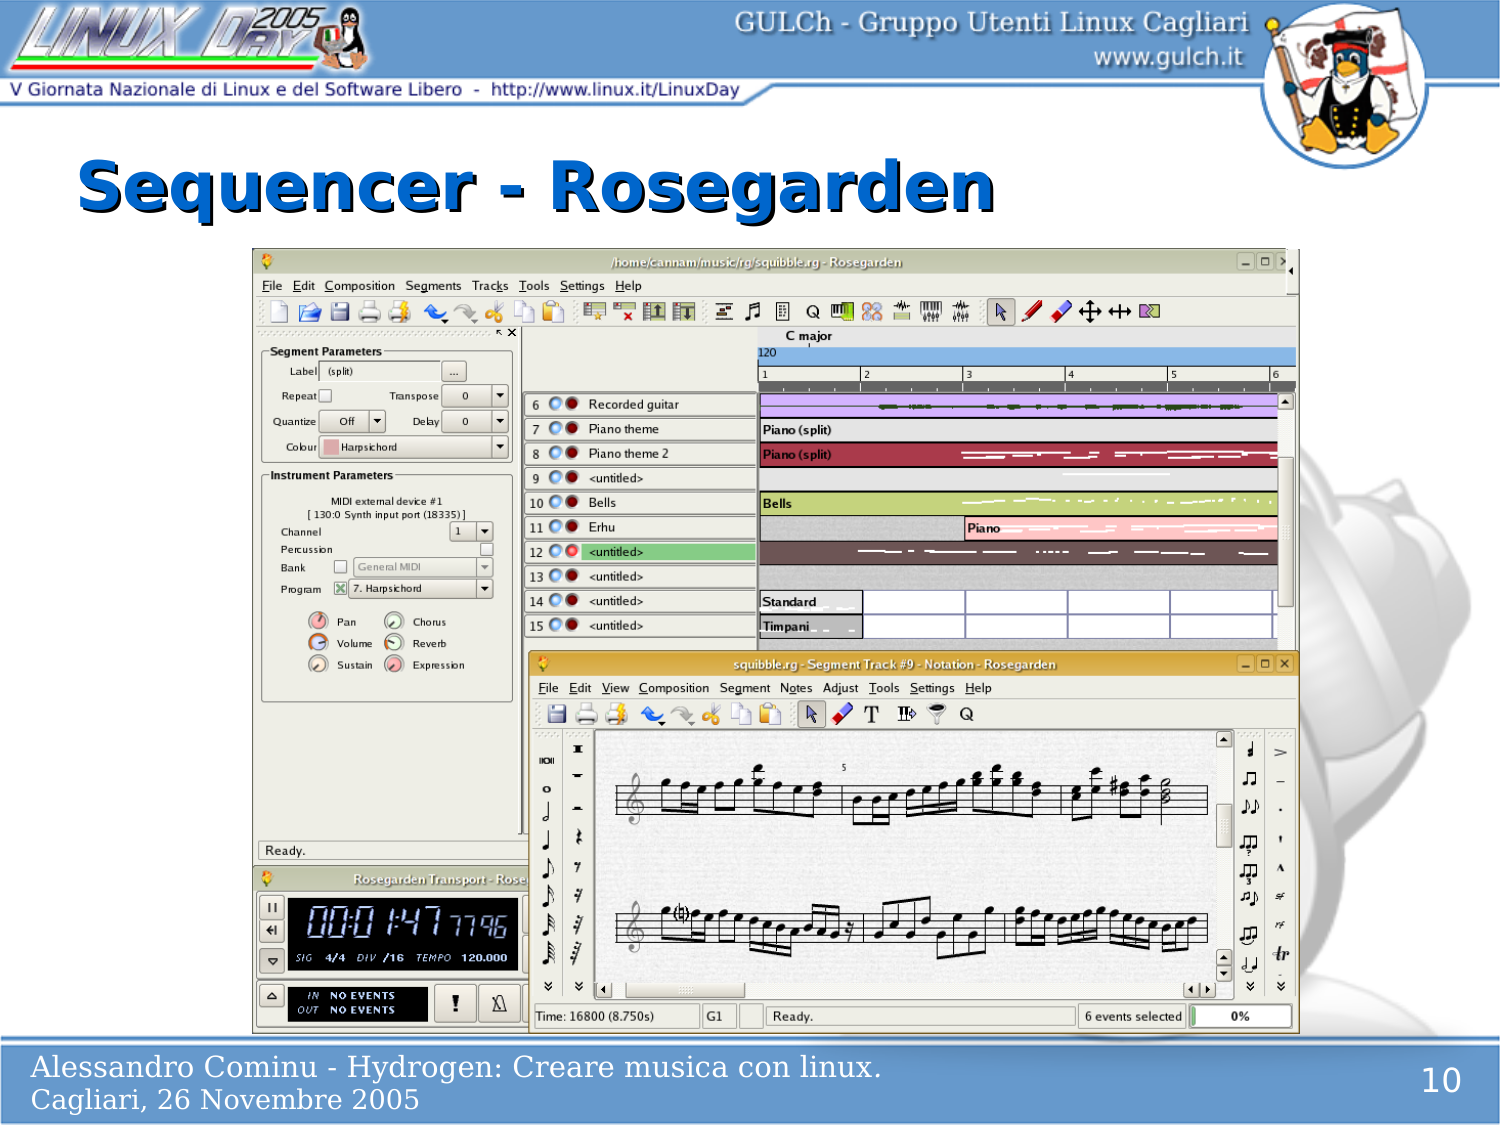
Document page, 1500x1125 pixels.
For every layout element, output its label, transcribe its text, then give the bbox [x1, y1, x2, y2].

picture [0, 0, 1500, 1125]
picture [759, 1063, 767, 1076]
title Sequencer - Rosegarden [75, 148, 1276, 227]
